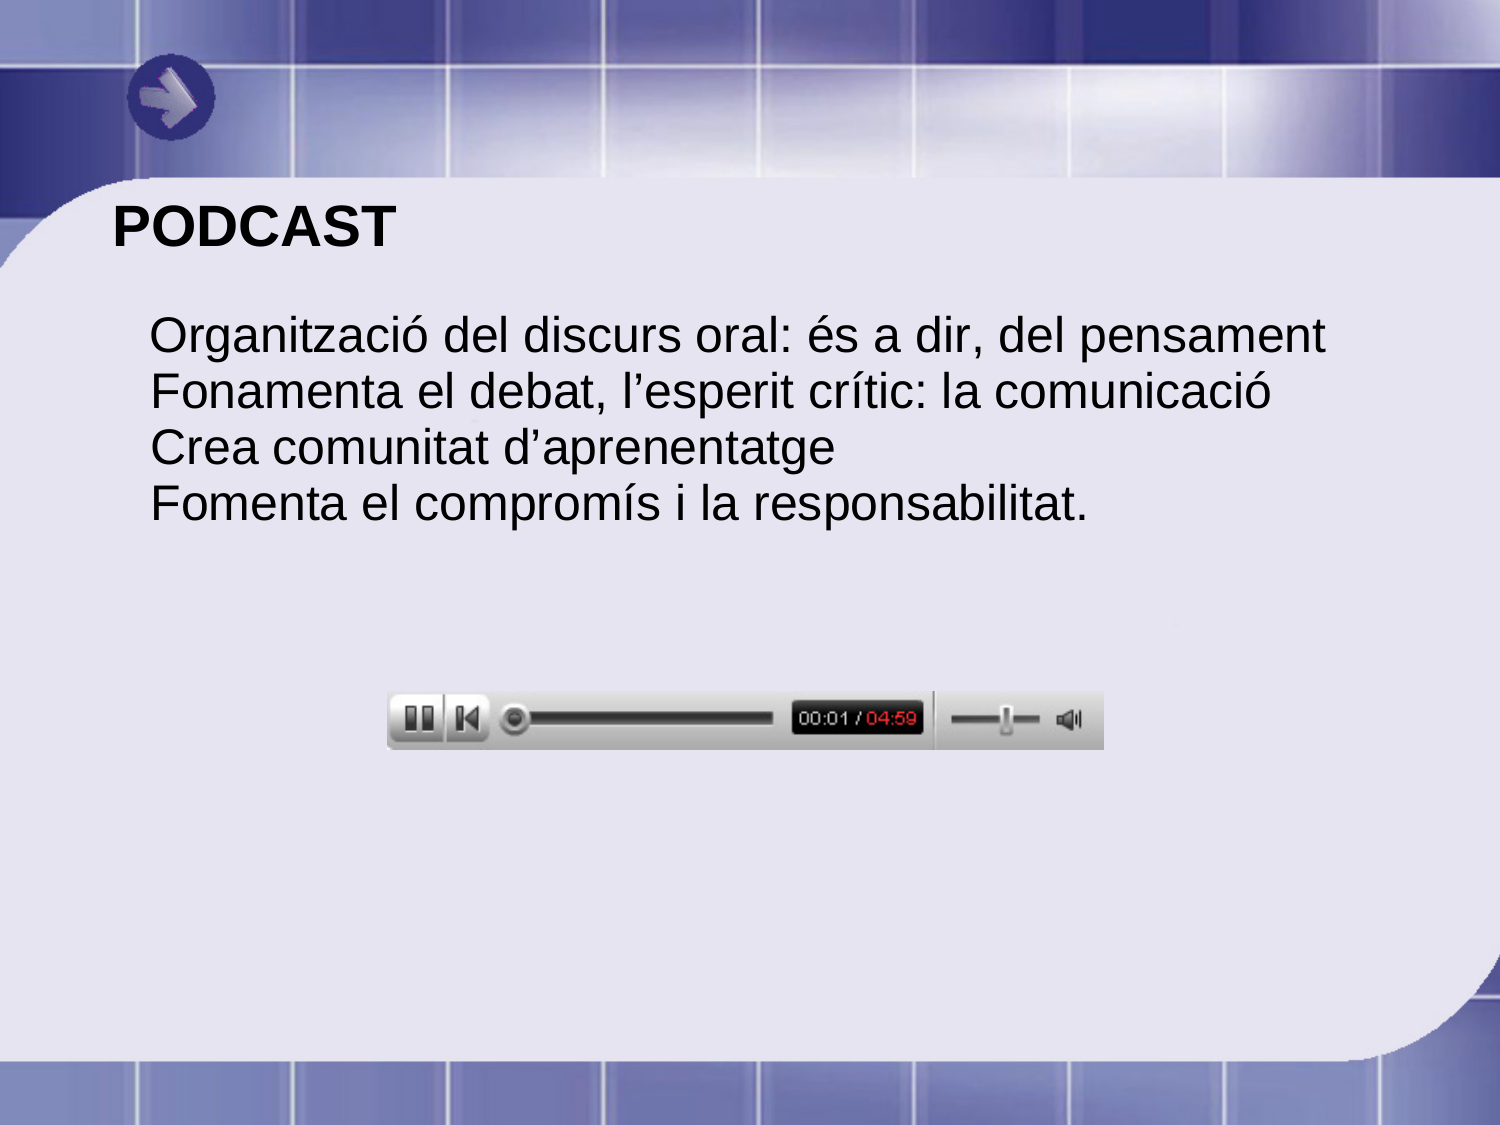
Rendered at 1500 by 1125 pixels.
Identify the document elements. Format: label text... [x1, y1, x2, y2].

picture [0, 0, 1500, 1125]
text_box Organització del discurs oral: és a dir, del pensament Fonamenta el debat, l’esperit crític: la comunicació Crea comunitat d’aprenentatge Fomenta el compromís i la responsabilitat. [121, 299, 1343, 539]
text_box PODCAST [98, 185, 412, 267]
